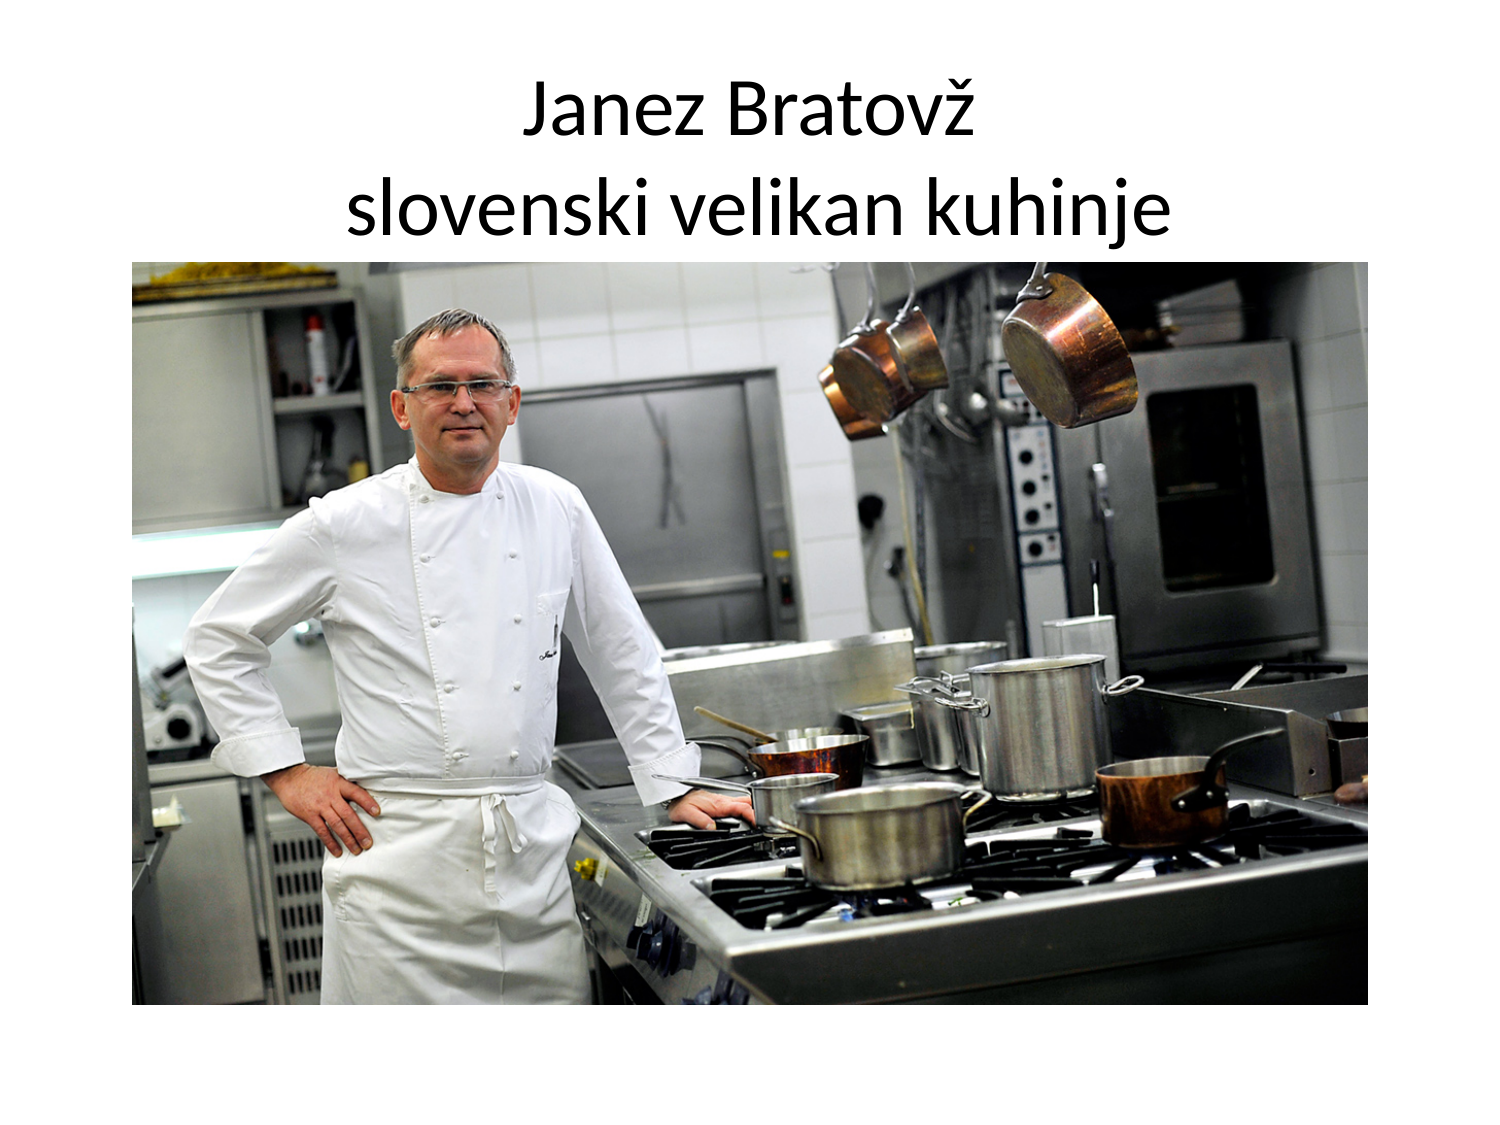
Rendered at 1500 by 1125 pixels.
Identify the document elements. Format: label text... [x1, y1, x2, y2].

picture [132, 262, 1368, 1005]
title Janez Bratovž slovenski velikan kuhinje [75, 45, 1426, 233]
